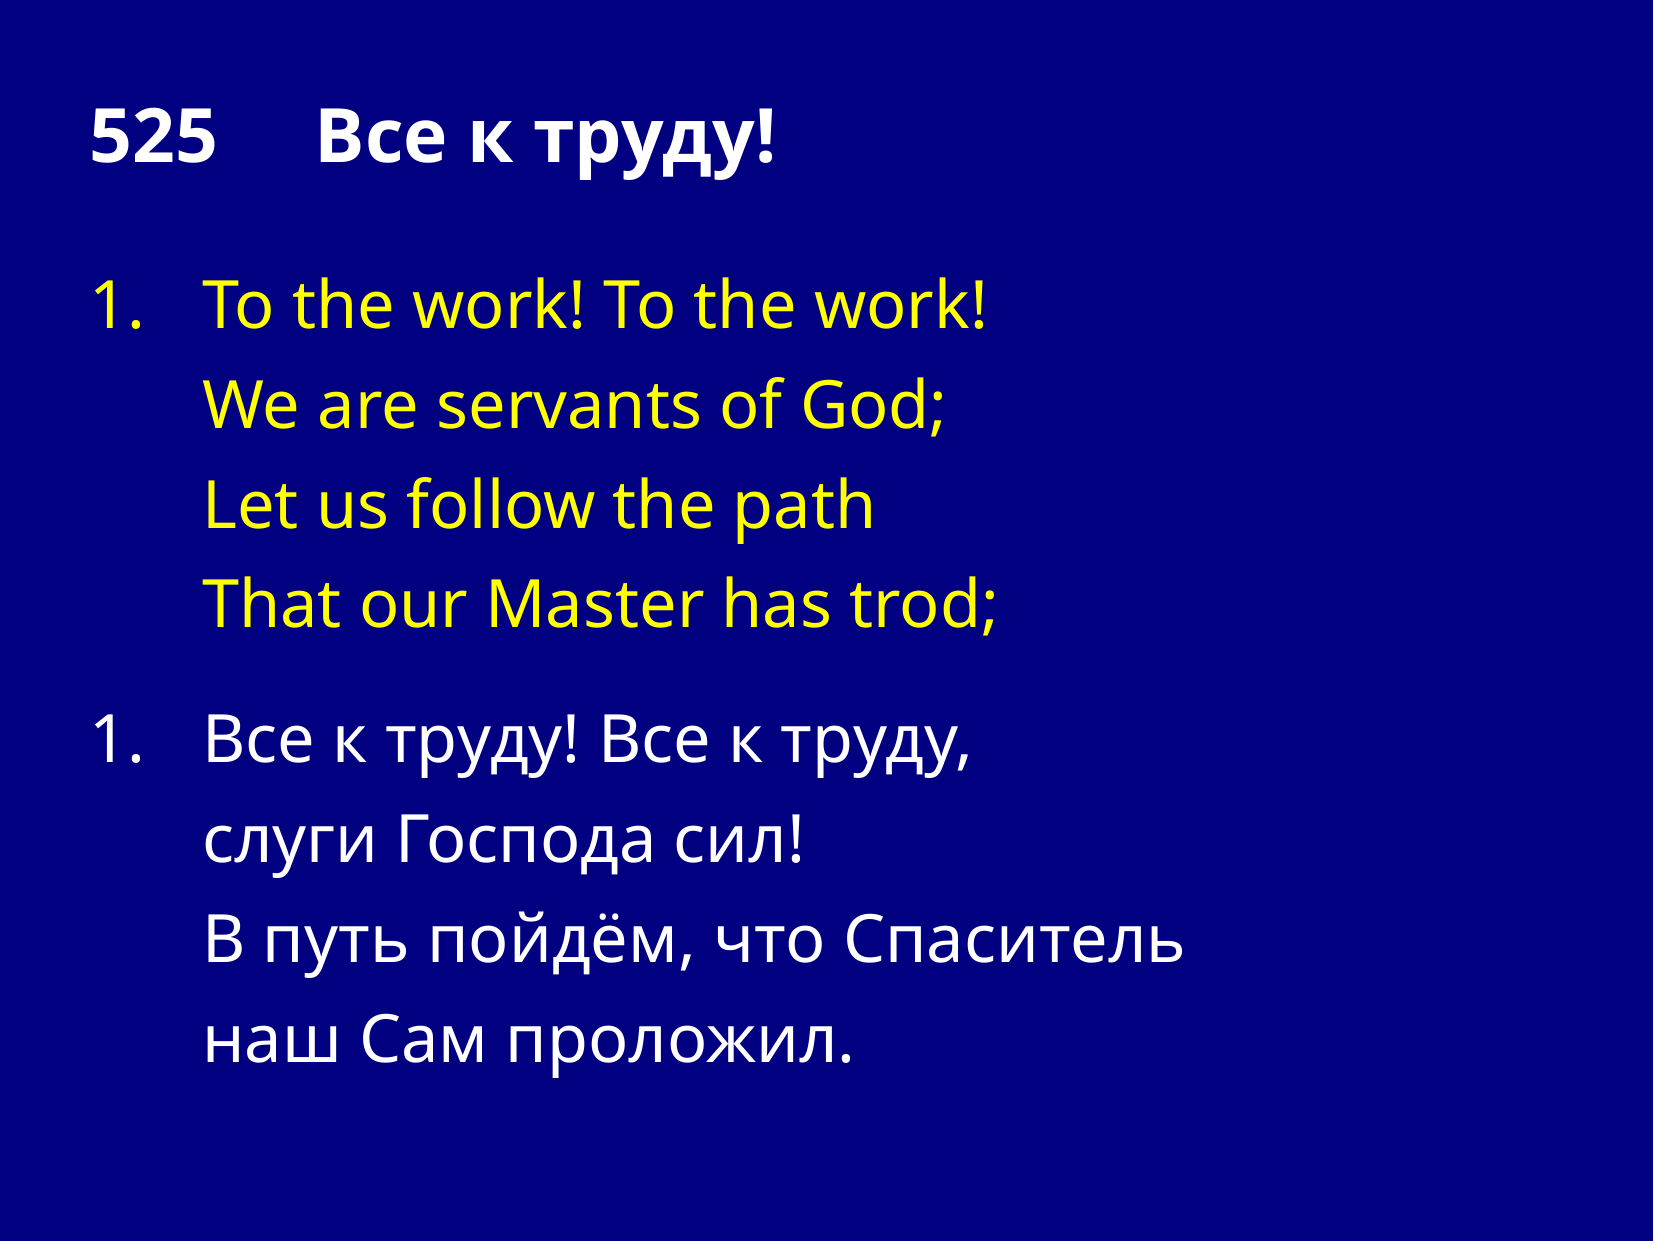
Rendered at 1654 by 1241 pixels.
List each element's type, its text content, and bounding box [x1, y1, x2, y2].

text_box 1. To the work! To the work! We are servants of God; Let us follow the path That our Master has trod; [75, 188, 1576, 638]
text_box 525 Все к труду! [75, 75, 1576, 188]
text_box 1. Все к труду! Все к труду, слуги Господа сил! В путь пойдём, что Спаситель наш Сам проложил. [75, 675, 1576, 1163]
